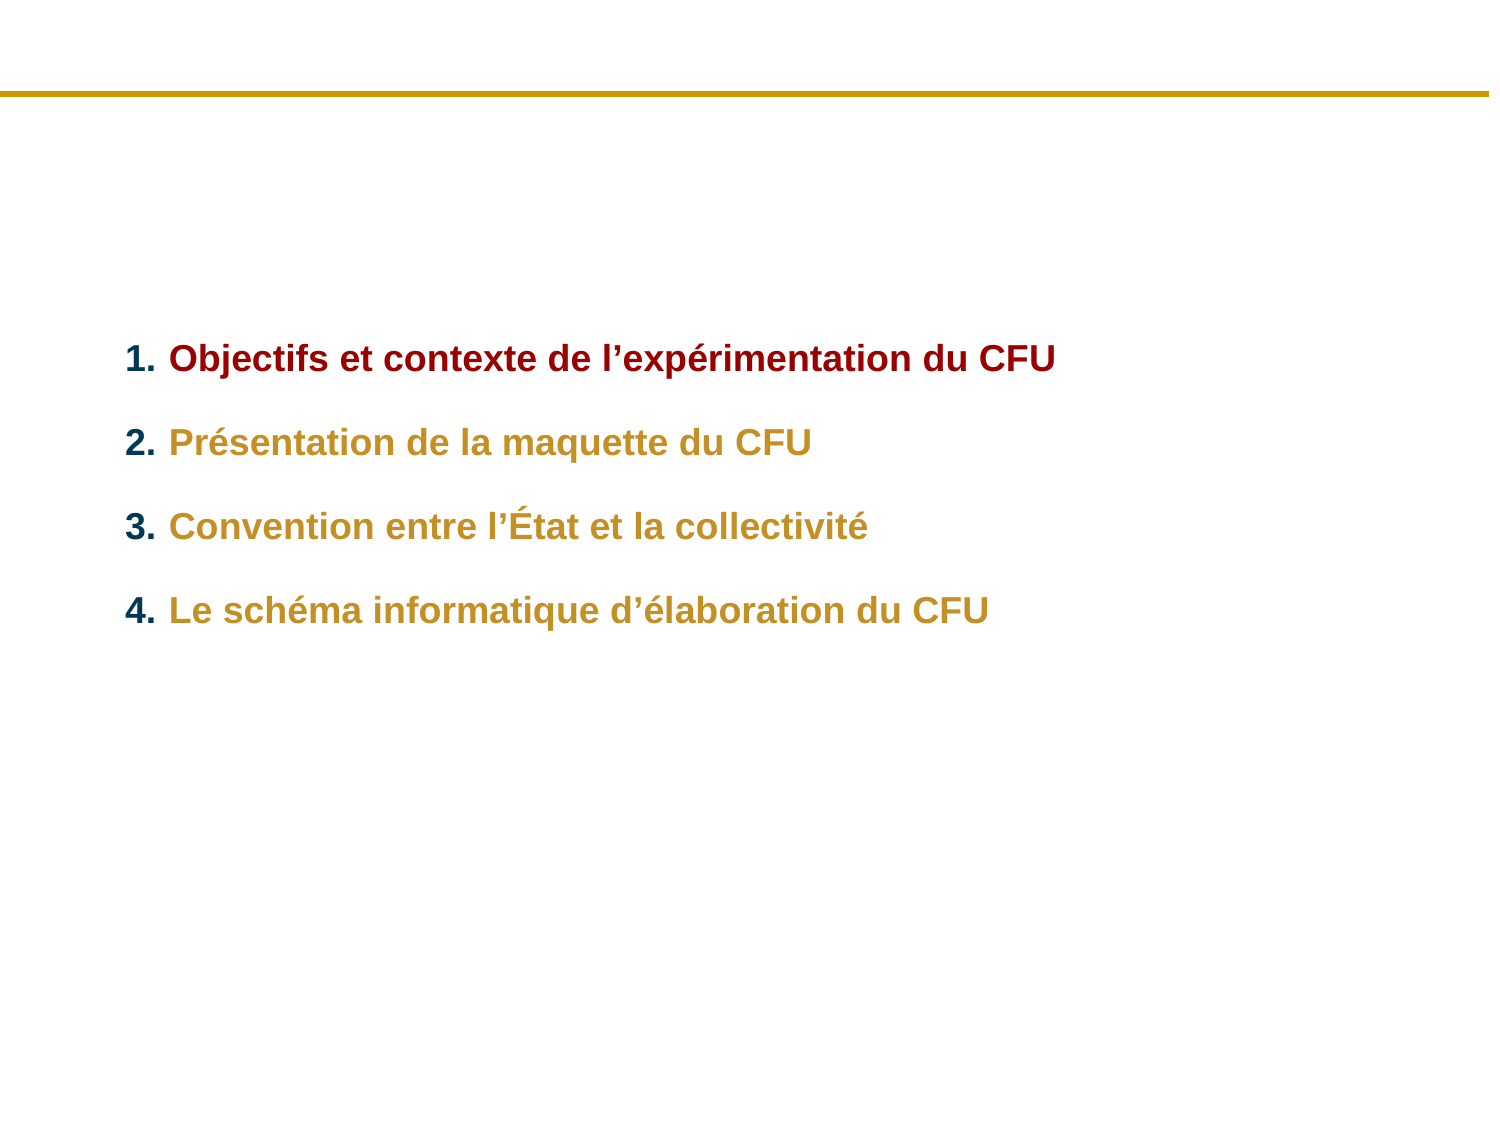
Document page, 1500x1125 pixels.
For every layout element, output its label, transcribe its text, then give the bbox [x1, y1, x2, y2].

list Objectifs et contexte de l’expérimentation du CFU Présentation de la maquette du CFU Convention entre l’État et la collectivité Le schéma informatique d’élaboration du CFU [125, 337, 1382, 990]
